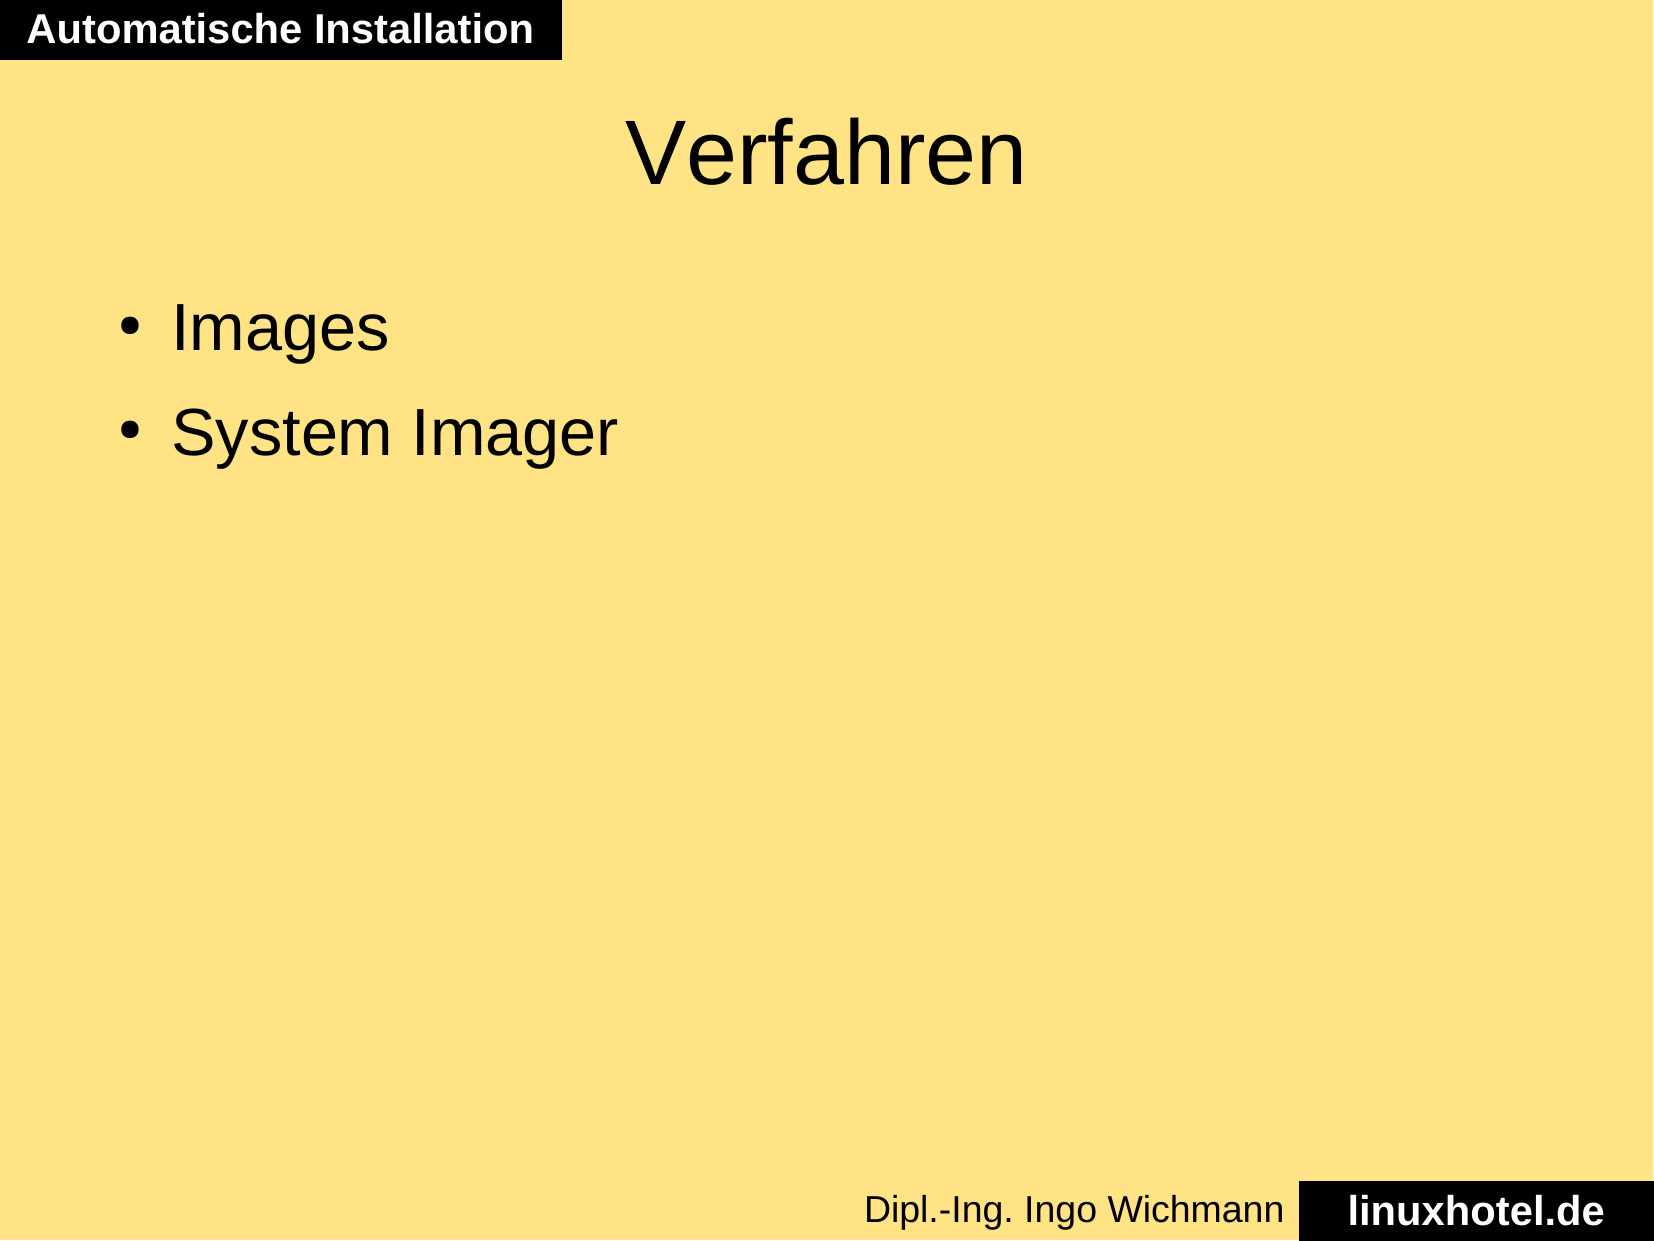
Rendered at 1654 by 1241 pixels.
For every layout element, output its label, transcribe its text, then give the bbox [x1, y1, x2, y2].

title Verfahren [82, 49, 1571, 257]
text_box Dipl.-Ing. Ingo Wichmann [849, 1181, 1300, 1238]
text_box Automatische Installation [0, 0, 562, 60]
list Images System Imager [82, 290, 809, 1109]
text_box linuxhotel.de [1299, 1181, 1654, 1241]
